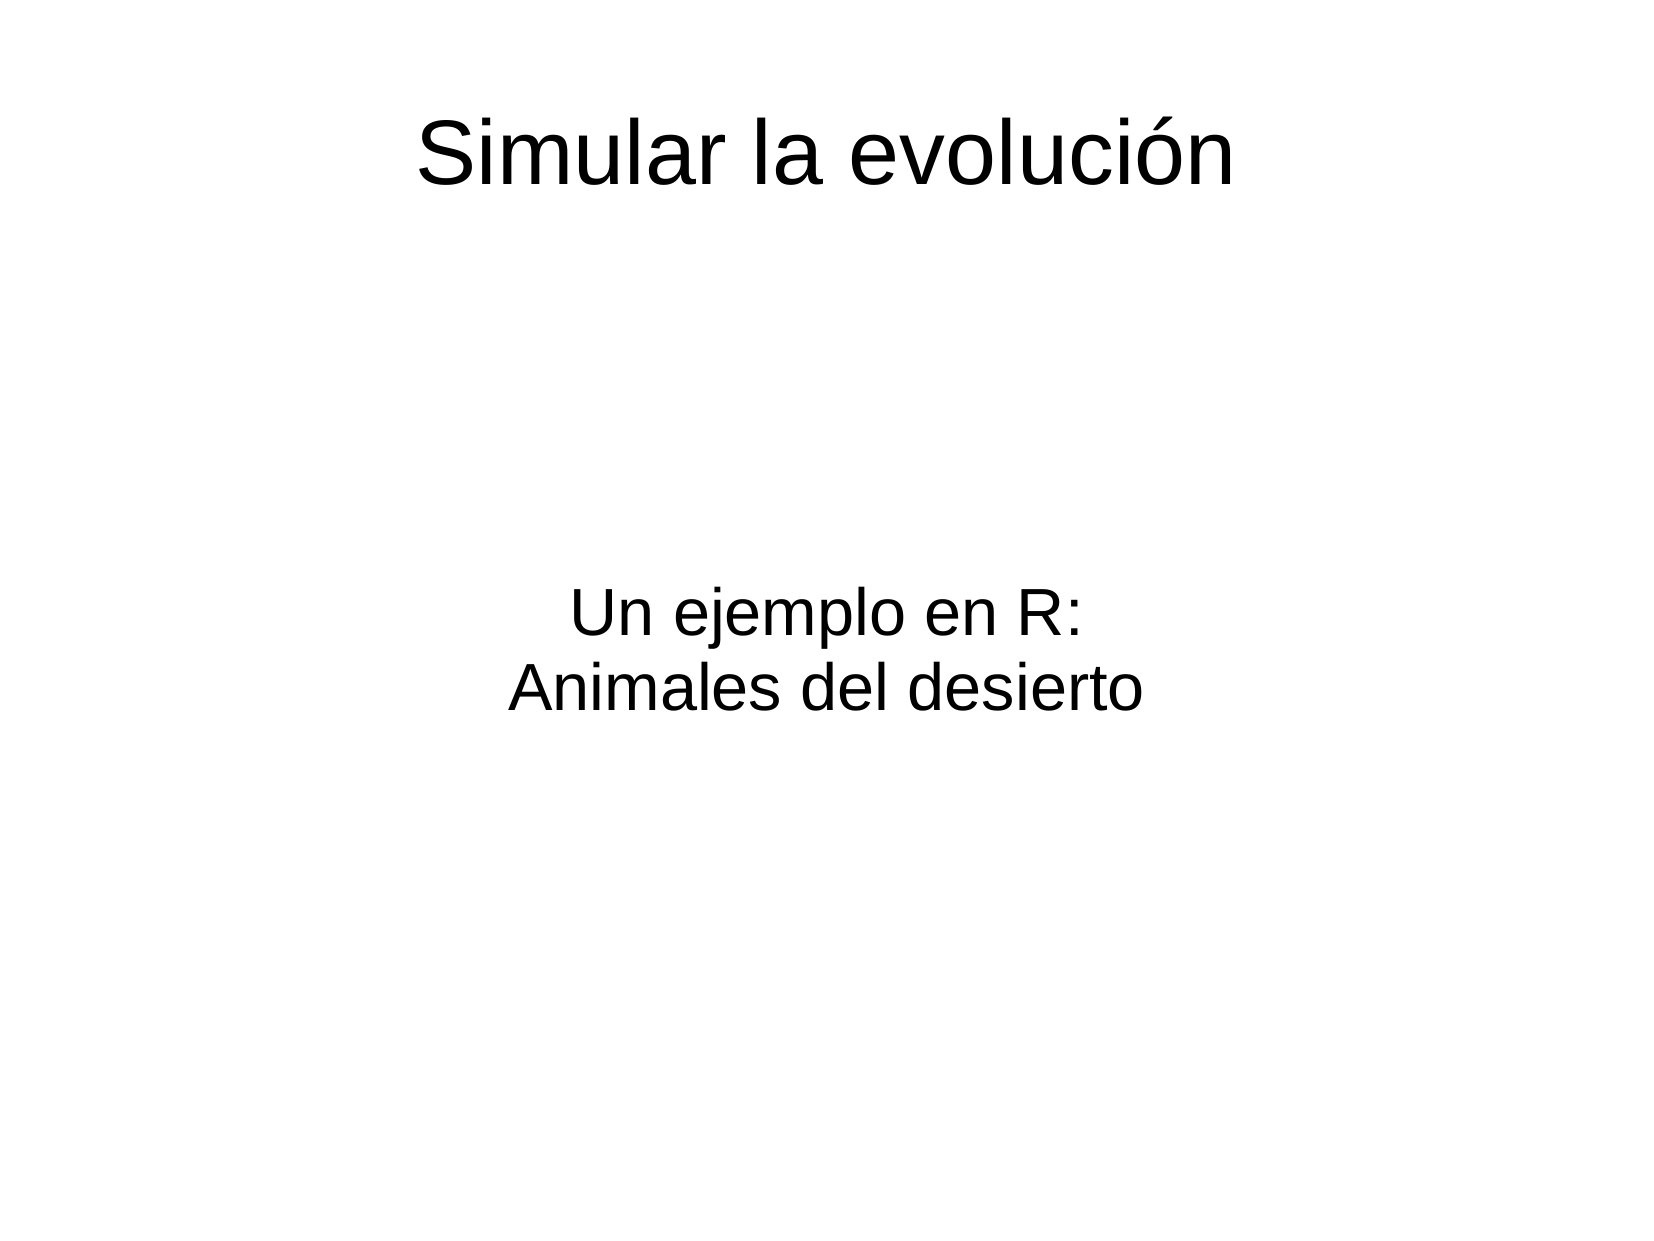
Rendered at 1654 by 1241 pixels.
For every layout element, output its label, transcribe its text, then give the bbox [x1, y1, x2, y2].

title Simular la evolución [82, 49, 1571, 257]
subtitle Un ejemplo en R: Animales del desierto [82, 290, 1571, 1010]
